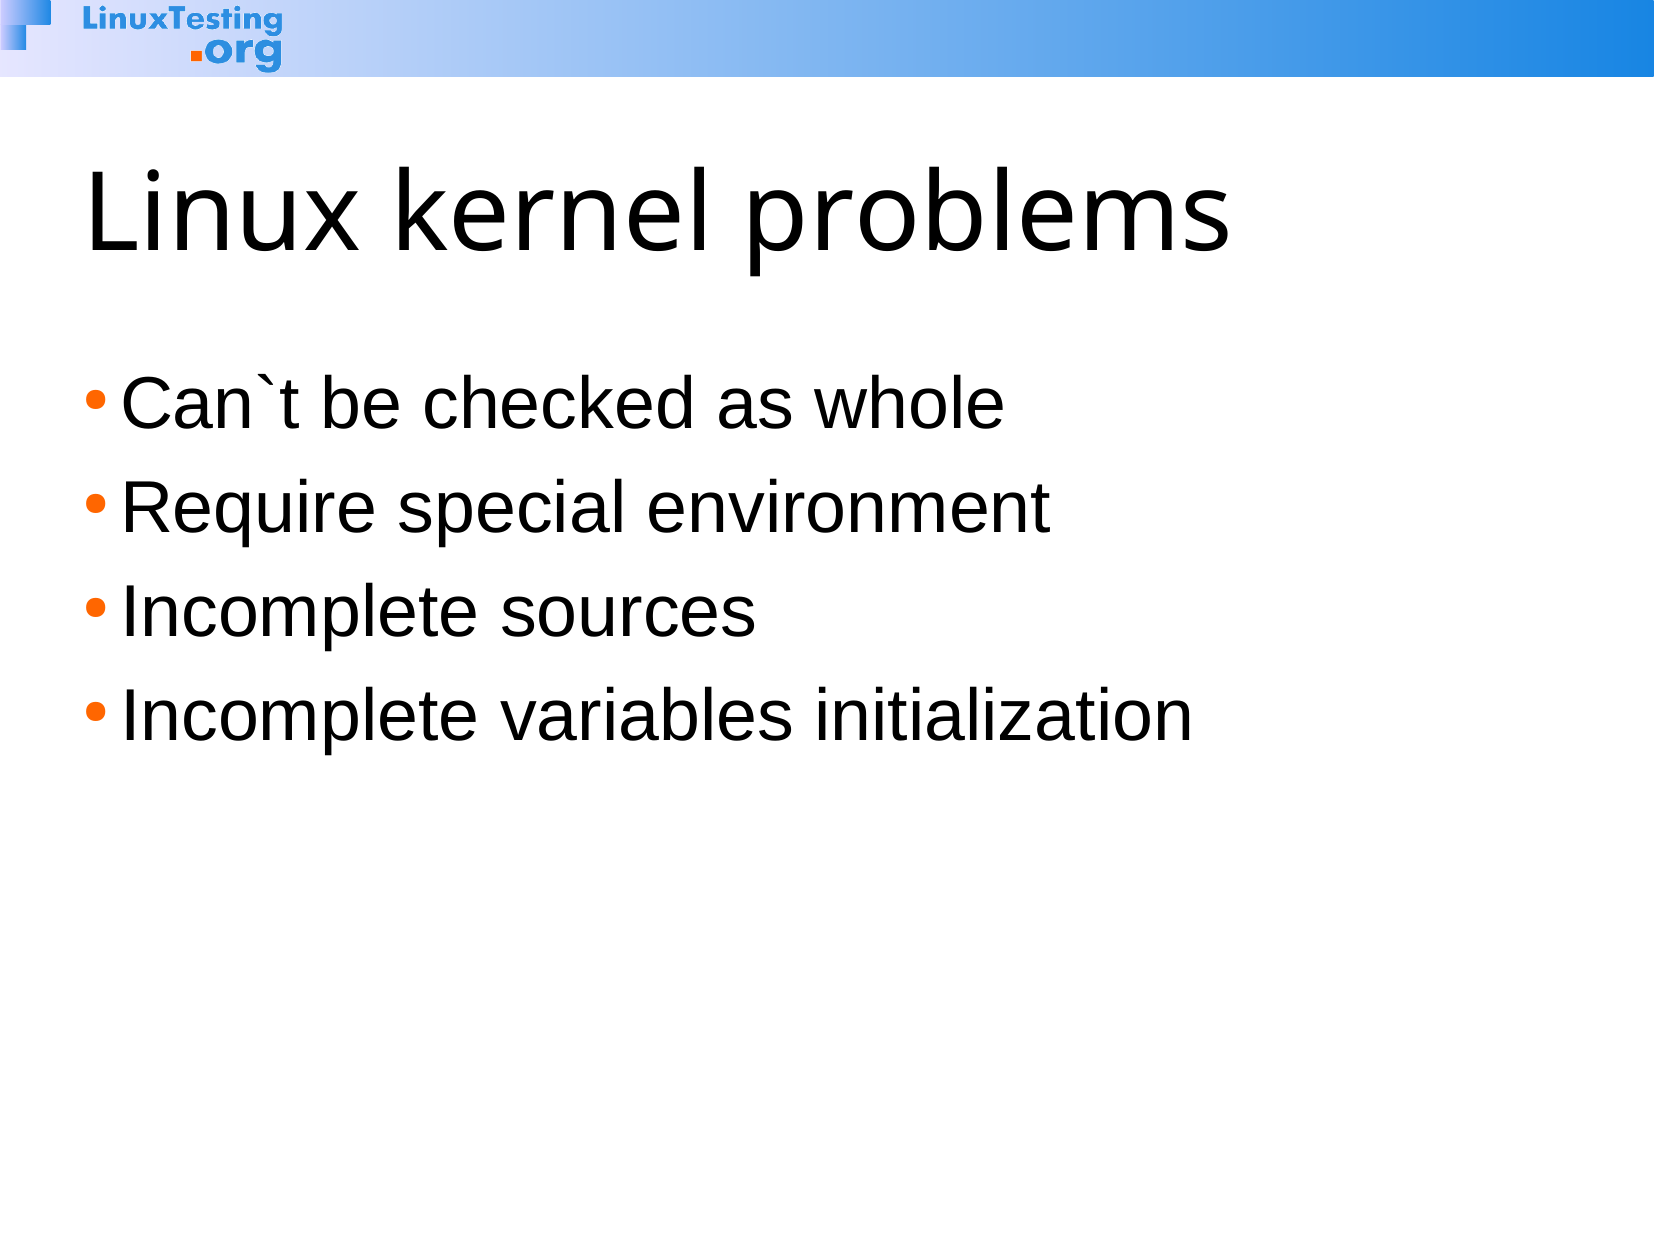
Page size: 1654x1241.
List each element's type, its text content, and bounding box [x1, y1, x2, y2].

title Linux kernel problems [82, 76, 1571, 336]
list Can`t be checked as whole Require special environment Incomplete sources Incomplete variables initialization [82, 358, 1571, 1078]
picture [83, 5, 282, 73]
